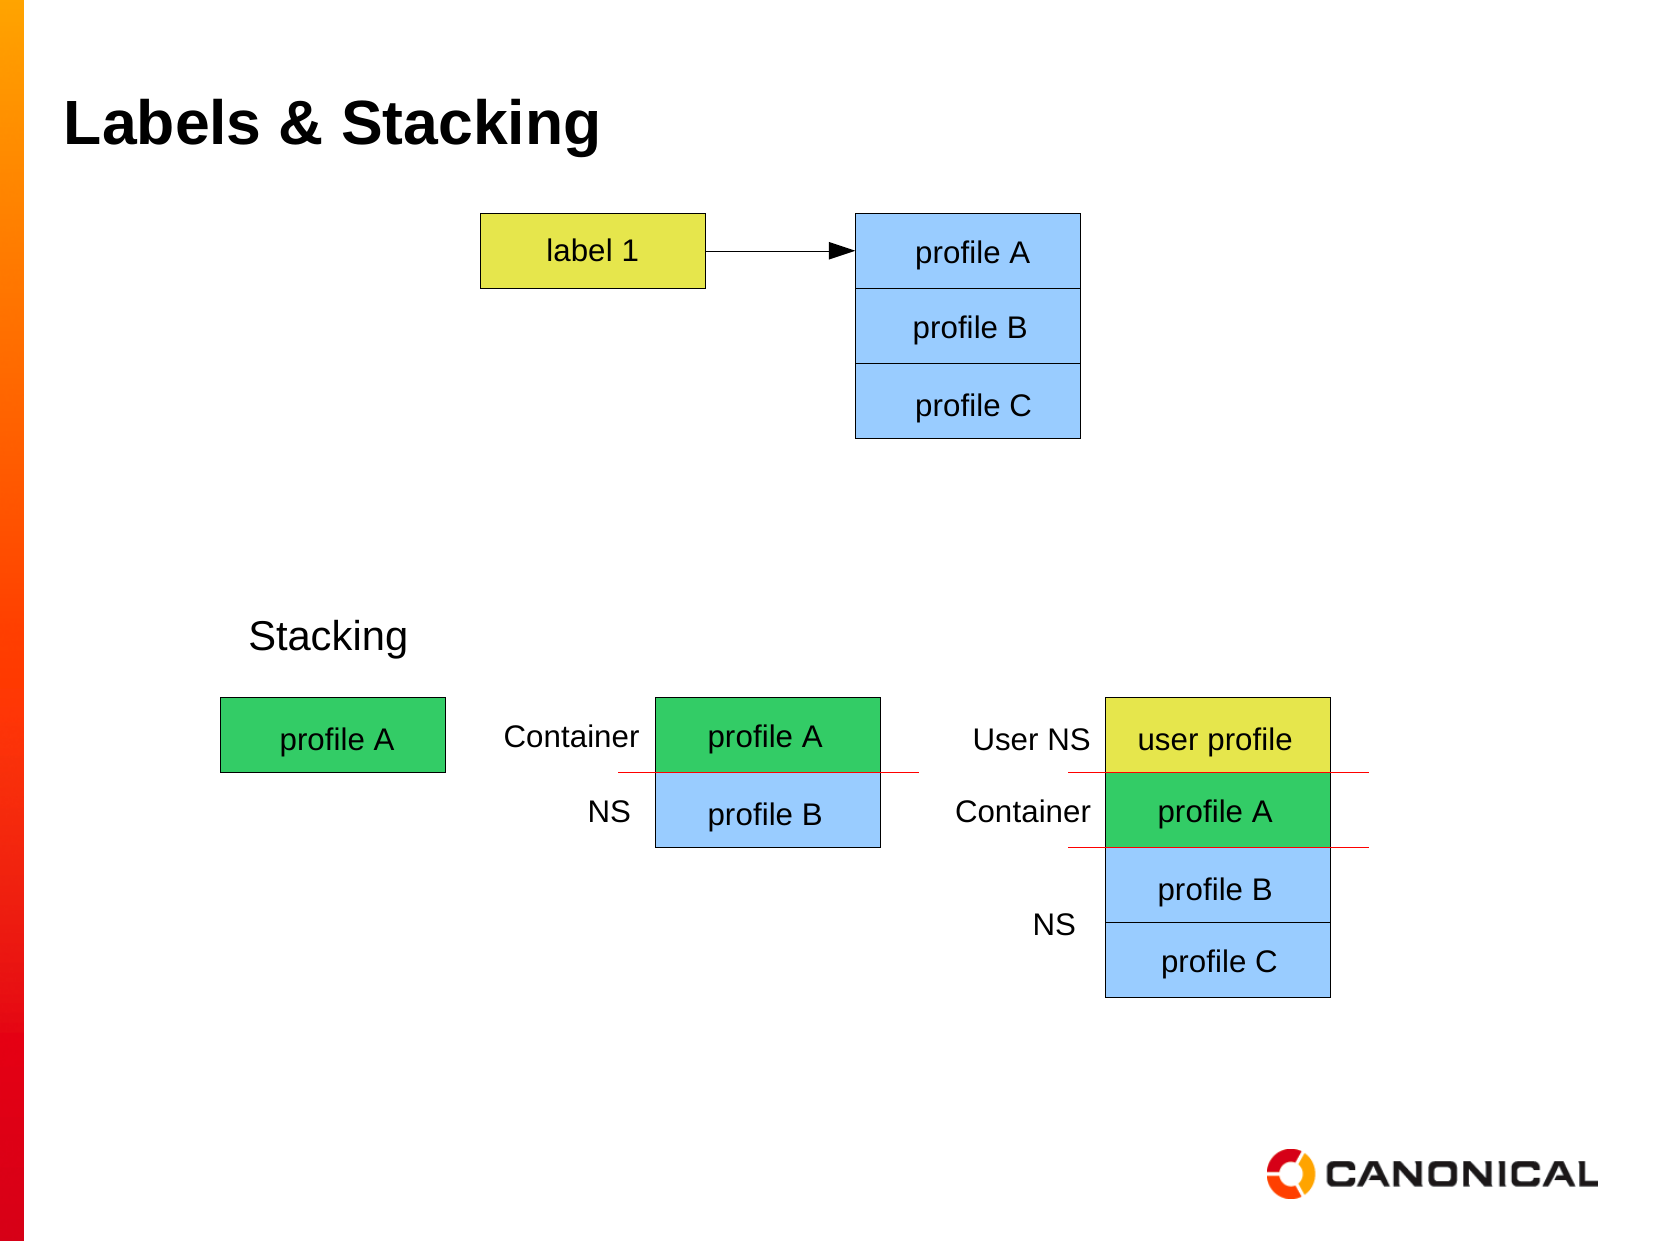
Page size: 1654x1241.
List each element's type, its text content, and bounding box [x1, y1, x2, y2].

text_box [855, 213, 1081, 439]
text_box [1105, 697, 1331, 772]
picture [0, 0, 24, 1241]
text_box user profile [1122, 715, 1309, 765]
picture [1267, 1149, 1598, 1199]
text_box [655, 773, 881, 848]
text_box label 1 [480, 213, 706, 289]
text_box Labels & Stacking [64, 88, 1169, 175]
text_box [655, 697, 881, 772]
text_box profile A [693, 712, 847, 762]
text_box User NS [957, 715, 1106, 765]
text_box profile A [900, 228, 1055, 278]
text_box NS [573, 787, 646, 837]
text_box profile B [1143, 865, 1288, 915]
text_box profile A [1143, 787, 1297, 837]
text_box Stacking [233, 606, 424, 668]
text_box [1105, 848, 1331, 998]
text_box profile B [693, 790, 838, 840]
text_box [220, 697, 446, 773]
text_box Container [940, 787, 1107, 837]
text_box profile C [900, 381, 1047, 431]
text_box NS [1017, 899, 1091, 950]
text_box Container [488, 712, 655, 762]
text_box profile B [897, 303, 1043, 353]
text_box [1105, 773, 1331, 847]
text_box profile A [264, 715, 410, 765]
text_box profile C [1146, 937, 1294, 987]
